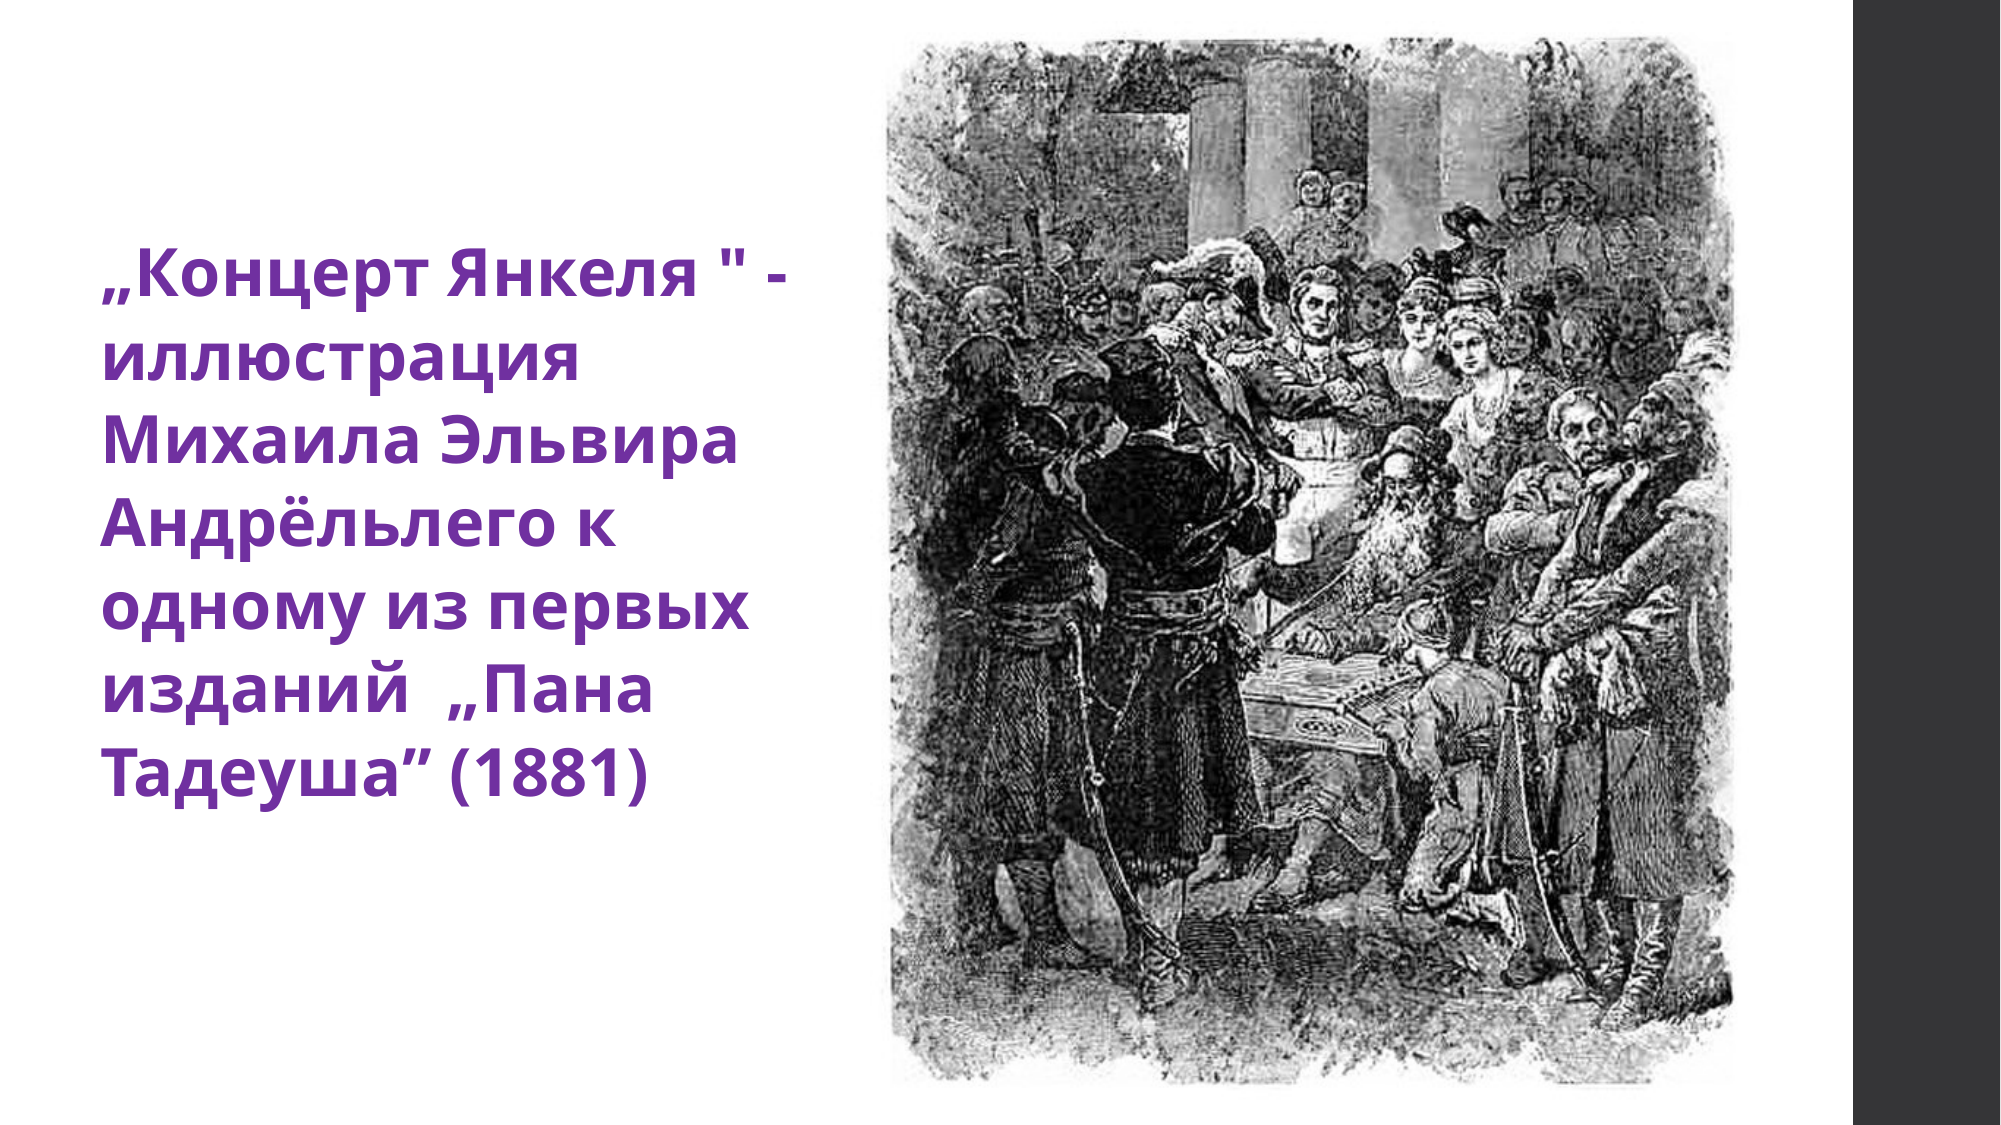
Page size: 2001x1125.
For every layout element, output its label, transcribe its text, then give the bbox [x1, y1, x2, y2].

list „Концерт Янкеля " - иллюстрация Михаила Эльвира Андрёльлего к одному из первых изданий „Пана Тадеуша” (1881) [85, 219, 817, 970]
picture [870, 21, 1749, 1102]
